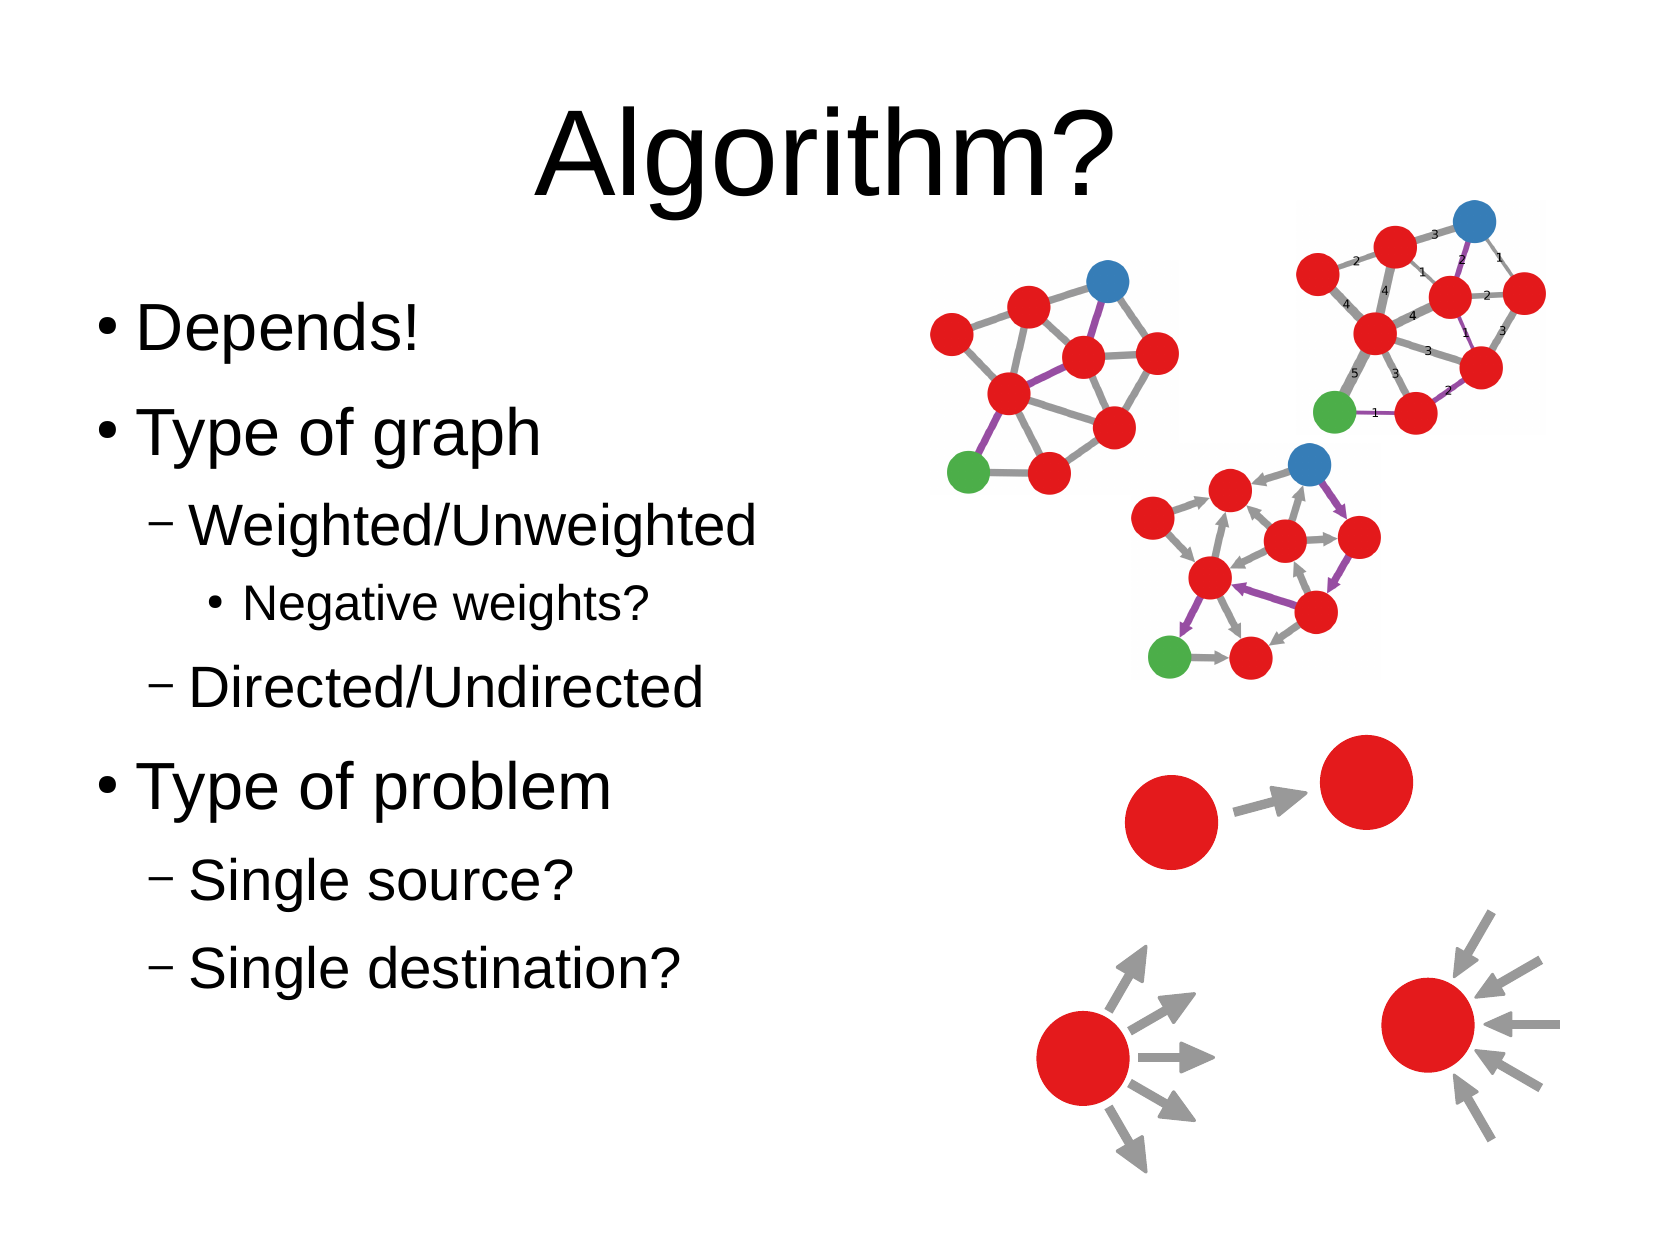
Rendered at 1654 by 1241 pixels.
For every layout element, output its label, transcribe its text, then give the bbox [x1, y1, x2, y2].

text_box [1036, 1010, 1130, 1106]
picture [930, 260, 1381, 680]
title Algorithm? [82, 49, 1571, 257]
text_box [1124, 775, 1219, 871]
text_box [1319, 734, 1414, 830]
list Depends! Type of graph Weighted/Unweighted Negative weights? Directed/Undirected Type of problem Single source? Single destination? [82, 290, 1571, 1010]
text_box [1381, 977, 1475, 1073]
picture [1296, 200, 1546, 436]
